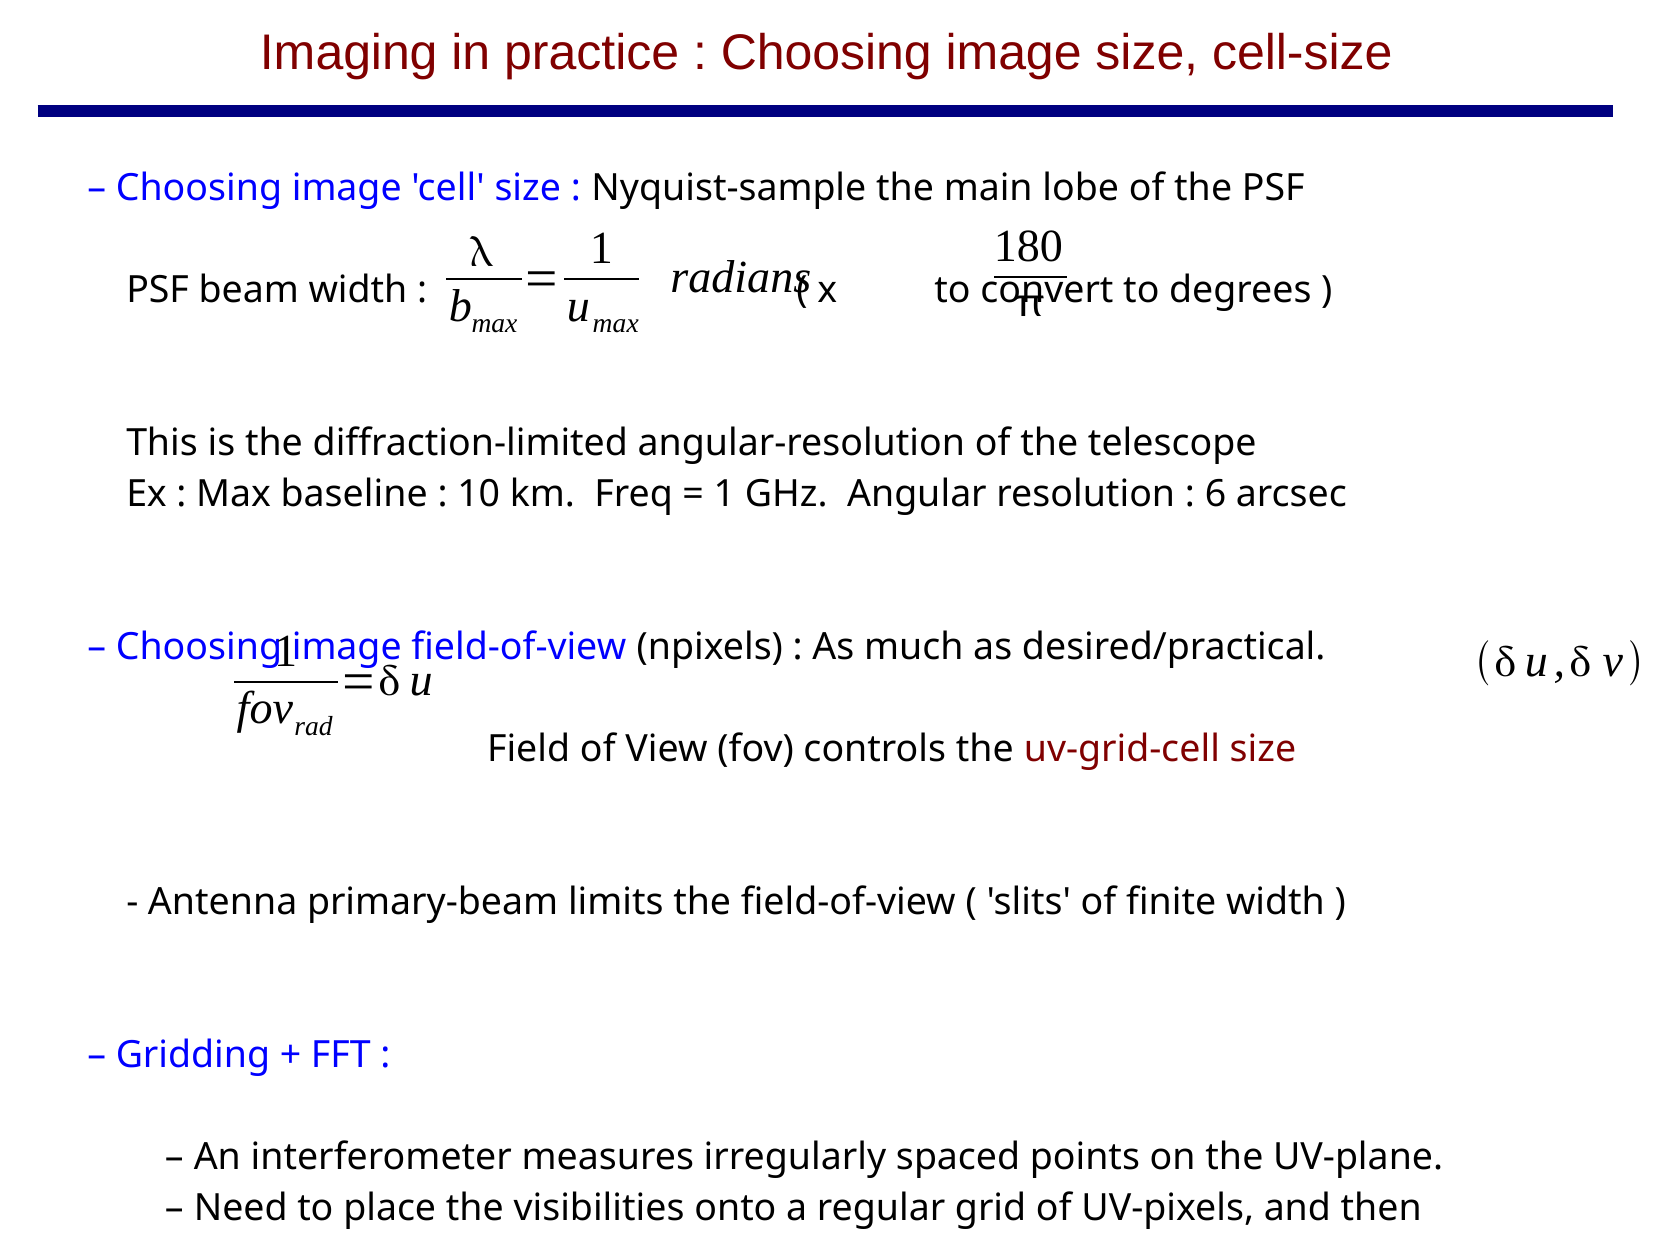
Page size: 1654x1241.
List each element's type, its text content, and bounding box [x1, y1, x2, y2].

chart [219, 625, 444, 742]
chart [1464, 636, 1653, 689]
chart [979, 221, 1080, 326]
title Imaging in practice : Choosing image size, cell-size [82, 15, 1571, 89]
chart [431, 223, 820, 339]
text_box – Choosing image 'cell' size : Nyquist-sample the main lobe of the PSF PSF beam width : ( x to convert to degrees ) This is the diffraction-limited angular-resolution of the telescope Ex : Max baseline : 10 km. Freq = 1 GHz. Angular resolution : 6 arcsec – Choosing image field-of-view (npixels) : As much as desired/practical. Field of View (fov) controls the uv-grid-cell size - Antenna primary-beam limits the field-of-view ( 'slits' of finite width ) – Gridding + FFT : – An interferometer measures irregularly spaced points on the UV-plane. – Need to place the visibilities onto a regular grid of UV-pixels, and then take an FFT [72, 152, 1612, 1169]
